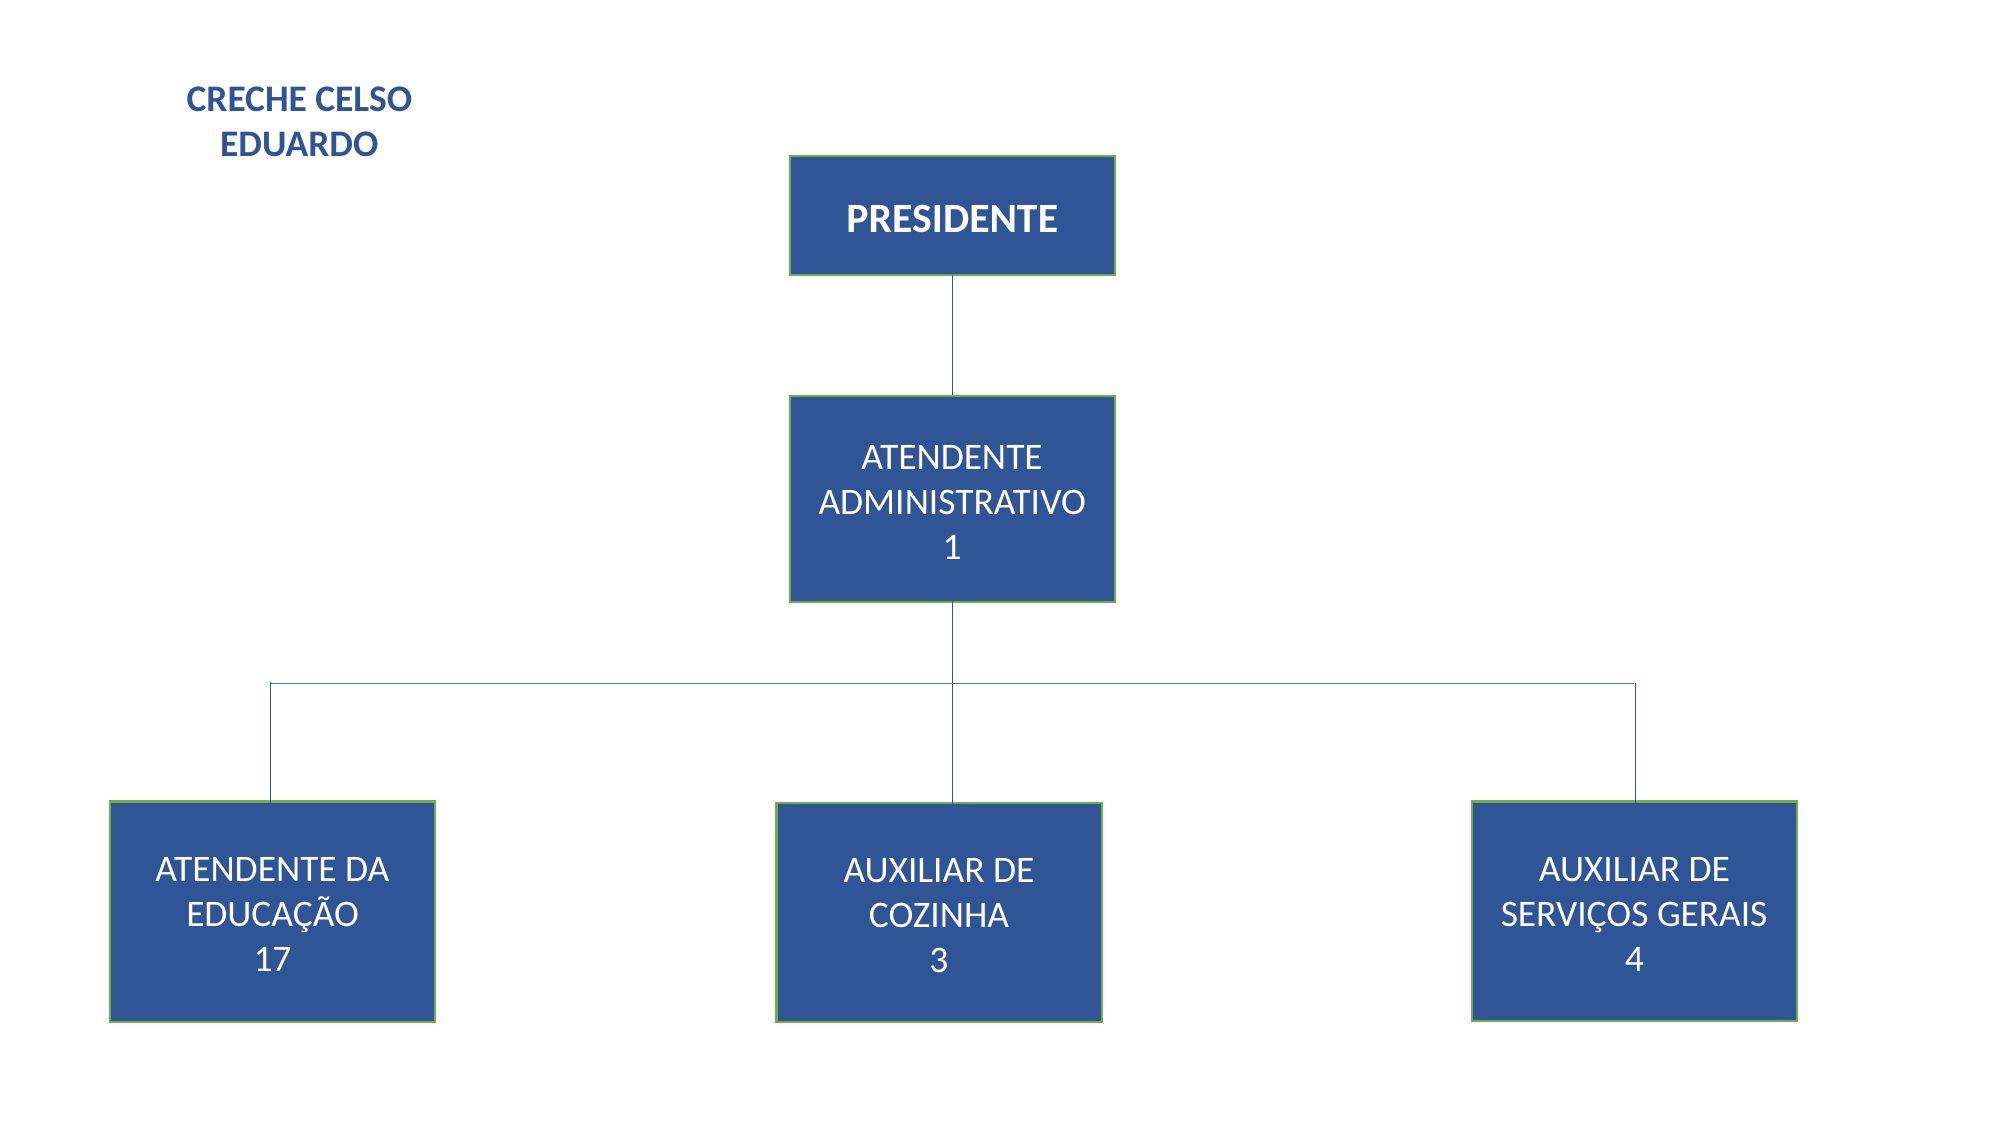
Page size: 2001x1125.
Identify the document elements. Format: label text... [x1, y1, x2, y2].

text_box AUXILIAR DE SERVIÇOS GERAIS 4 [1472, 801, 1797, 1021]
text_box CRECHE CELSO EDUARDO [101, 66, 497, 173]
text_box PRESIDENTE [790, 156, 1115, 275]
text_box AUXILIAR DE COZINHA 3 [777, 803, 1102, 1022]
text_box ATENDENTE ADMINISTRATIVO 1 [790, 396, 1115, 602]
text_box ATENDENTE DA EDUCAÇÃO 17 [110, 801, 435, 1022]
